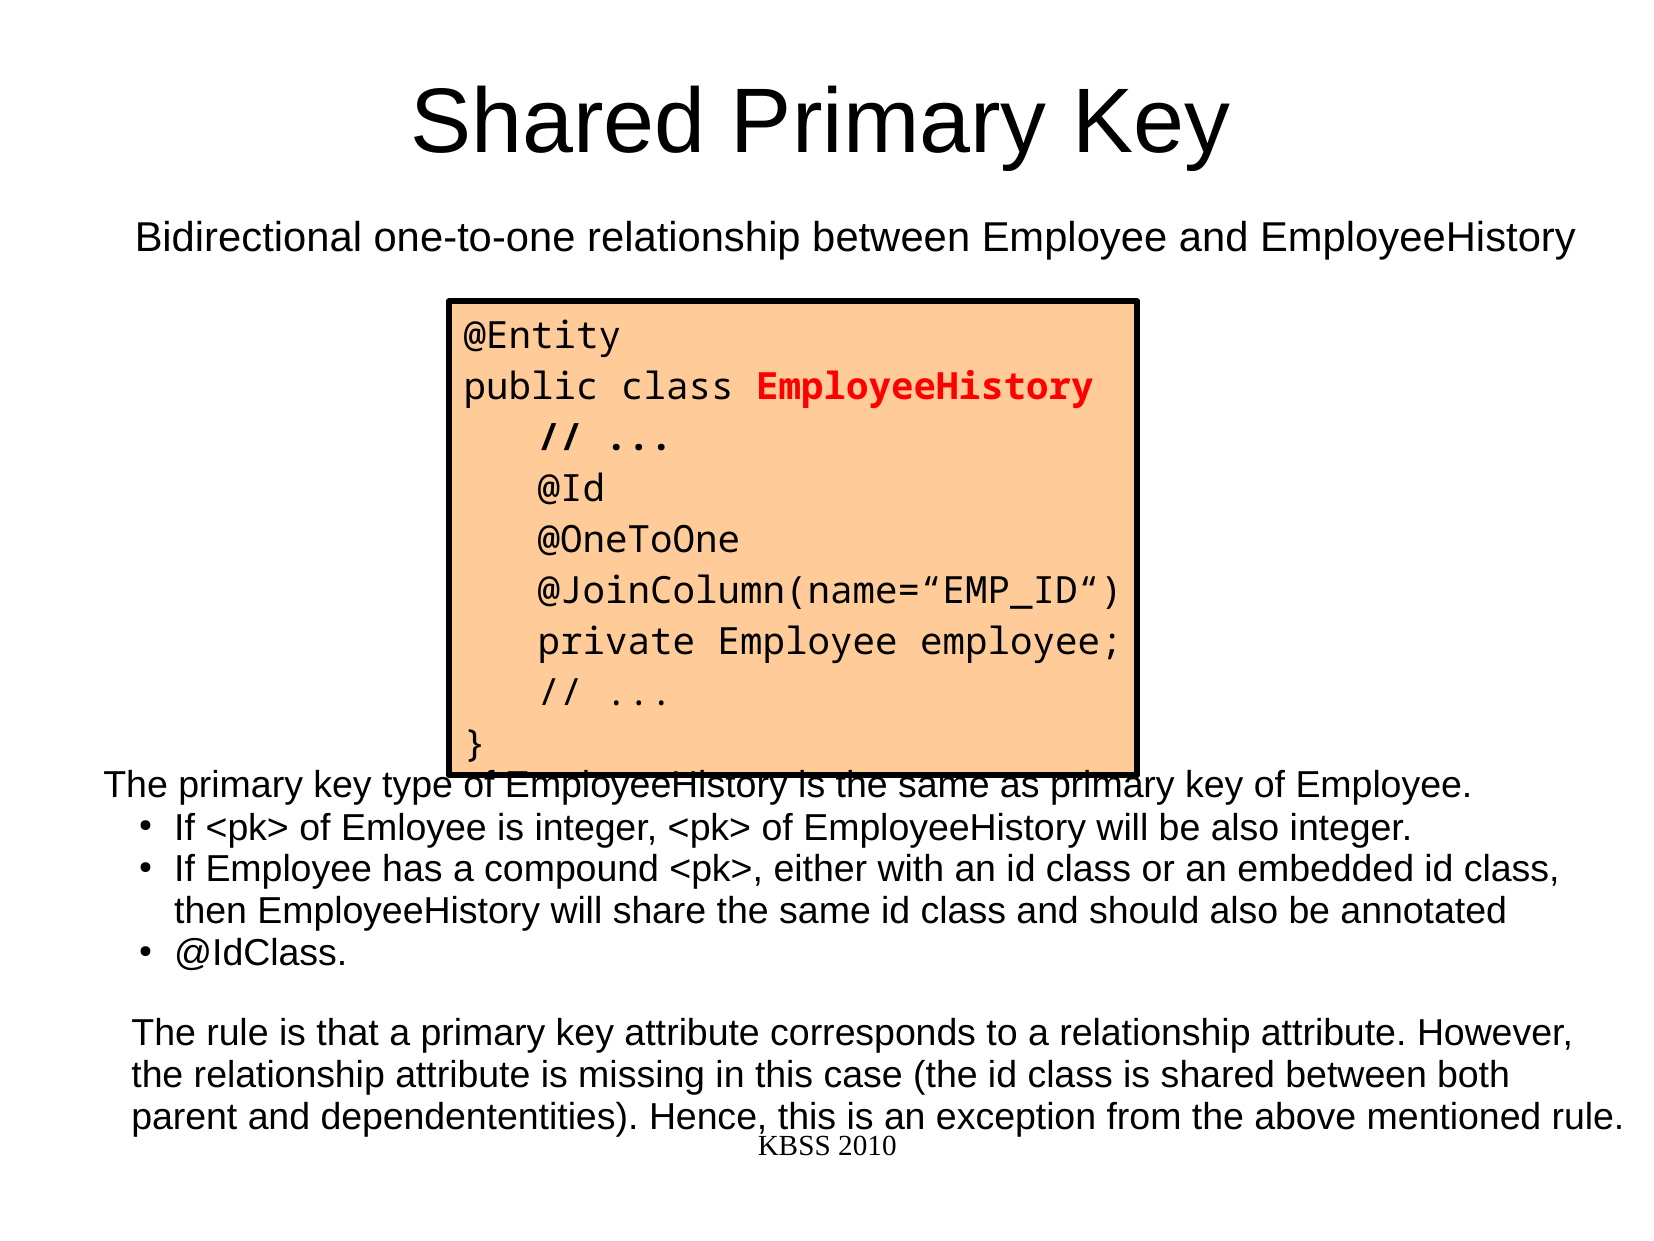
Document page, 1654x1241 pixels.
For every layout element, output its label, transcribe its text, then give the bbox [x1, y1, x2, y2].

title Shared Primary Key [76, 17, 1565, 225]
text_box @Entity public class EmployeeHistory // ... @Id @OneToOne @JoinColumn(name=“EMP_ID“) private Employee employee; // ... } [448, 301, 1138, 711]
text_box Bidirectional one-to-one relationship between Employee and EmployeeHistory [120, 206, 1591, 269]
text_box The primary key type of EmployeeHistory is the same as primary key of Employee. If <pk> of Emloyee is integer, <pk> of EmployeeHistory will be also integer. If Employee has a compound <pk>, either with an id class or an embedded id class, then EmployeeHistory will share the same id class and should also be annotated @IdClass. [88, 756, 1574, 982]
text_box The rule is that a primary key attribute corresponds to a relationship attribute. However, the relationship attribute is missing in this case (the id class is shared between both parent and dependententities). Hence, this is an exception from the above mentioned rule. [116, 1003, 1640, 1145]
